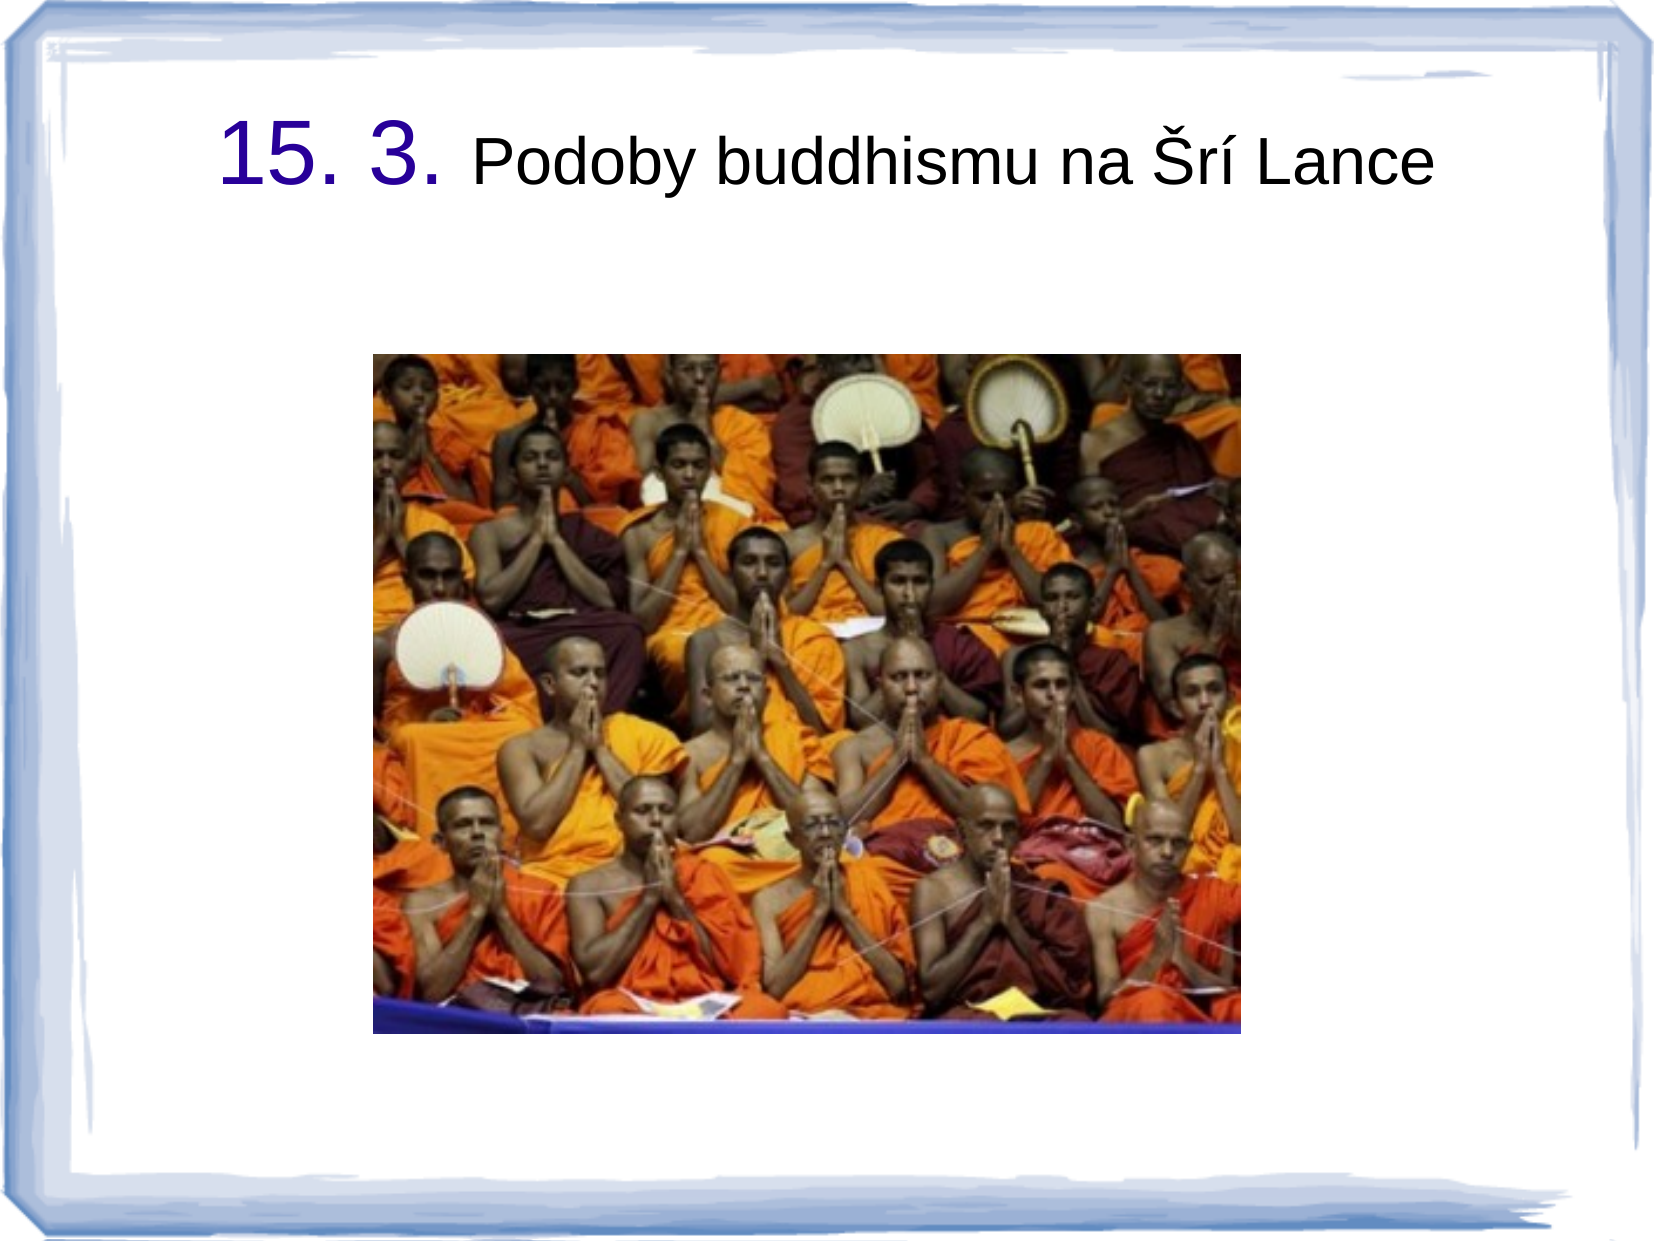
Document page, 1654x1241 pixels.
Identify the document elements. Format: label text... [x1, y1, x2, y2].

picture [0, 0, 1654, 1241]
title 15. 3. Podoby buddhismu na Šrí Lance [82, 49, 1571, 257]
